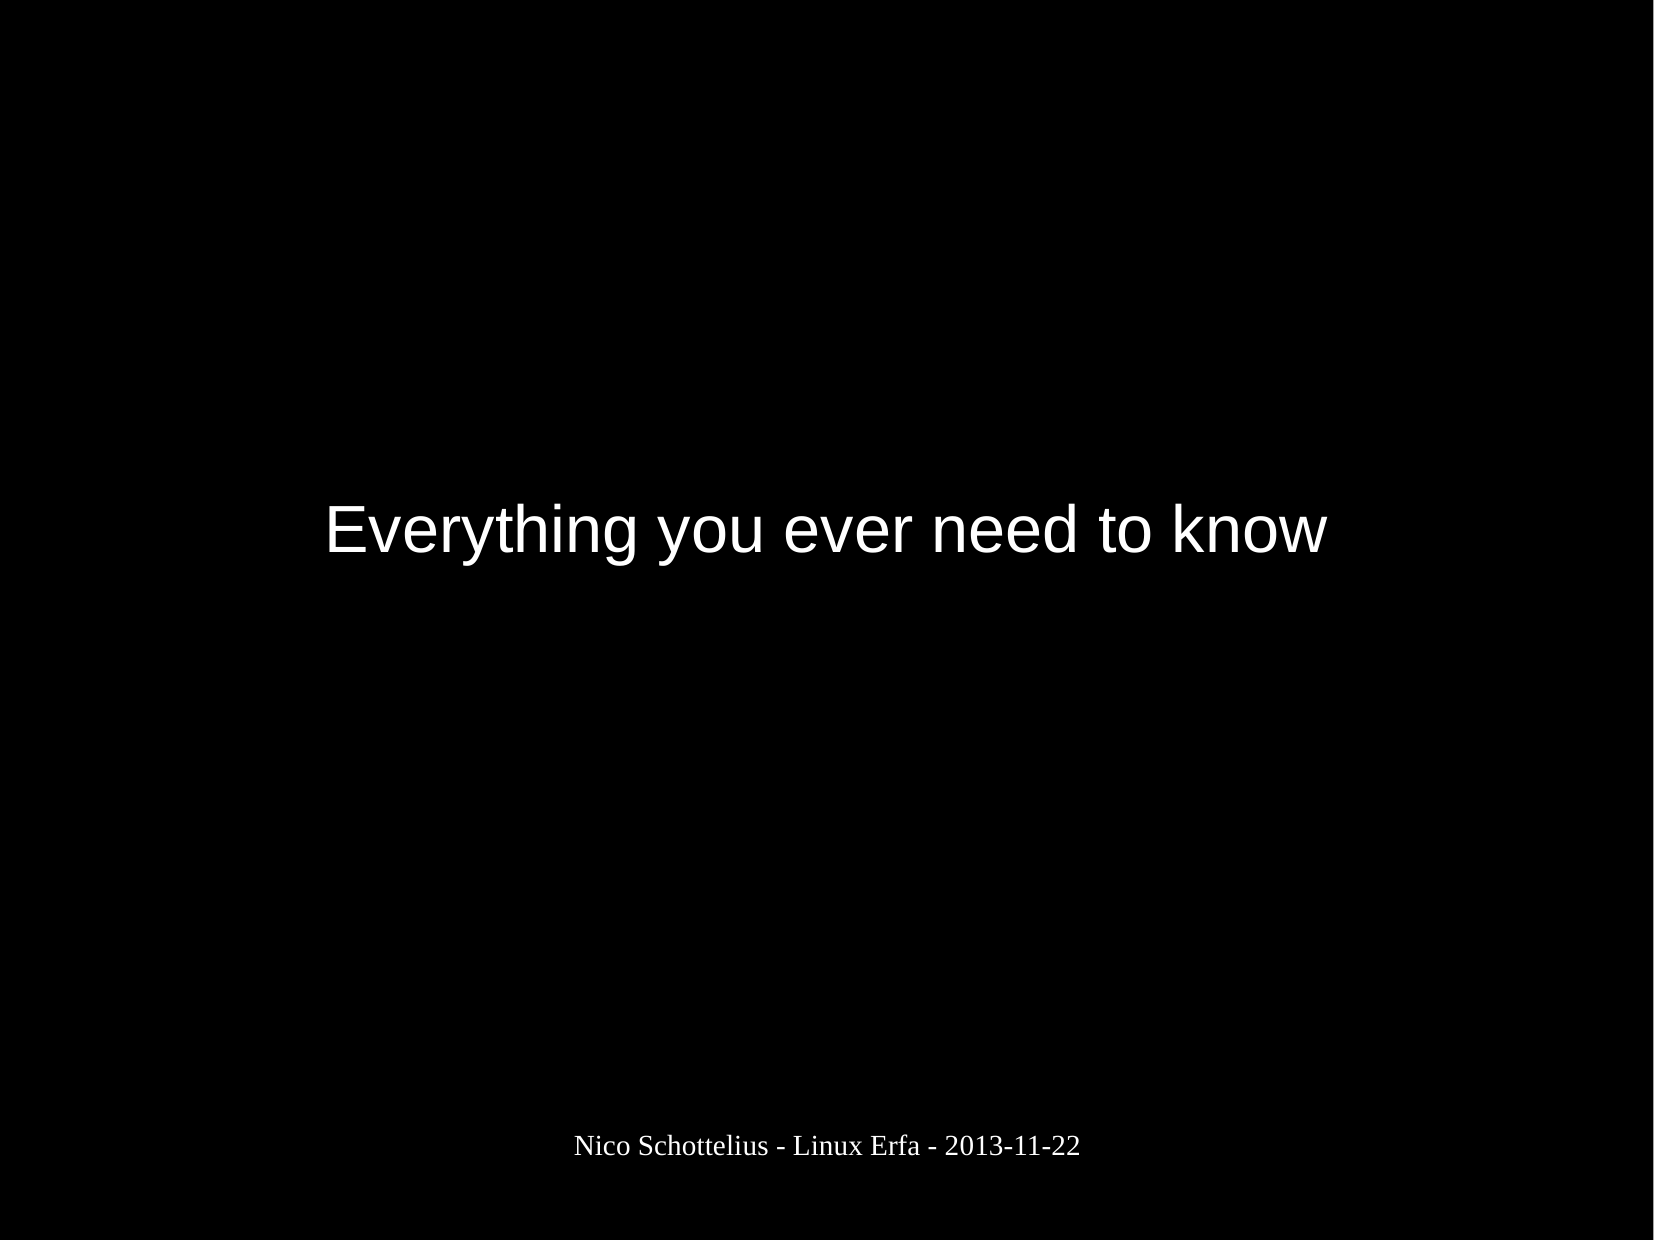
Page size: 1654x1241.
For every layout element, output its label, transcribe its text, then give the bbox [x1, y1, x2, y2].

subtitle Everything you ever need to know [82, 49, 1571, 1010]
